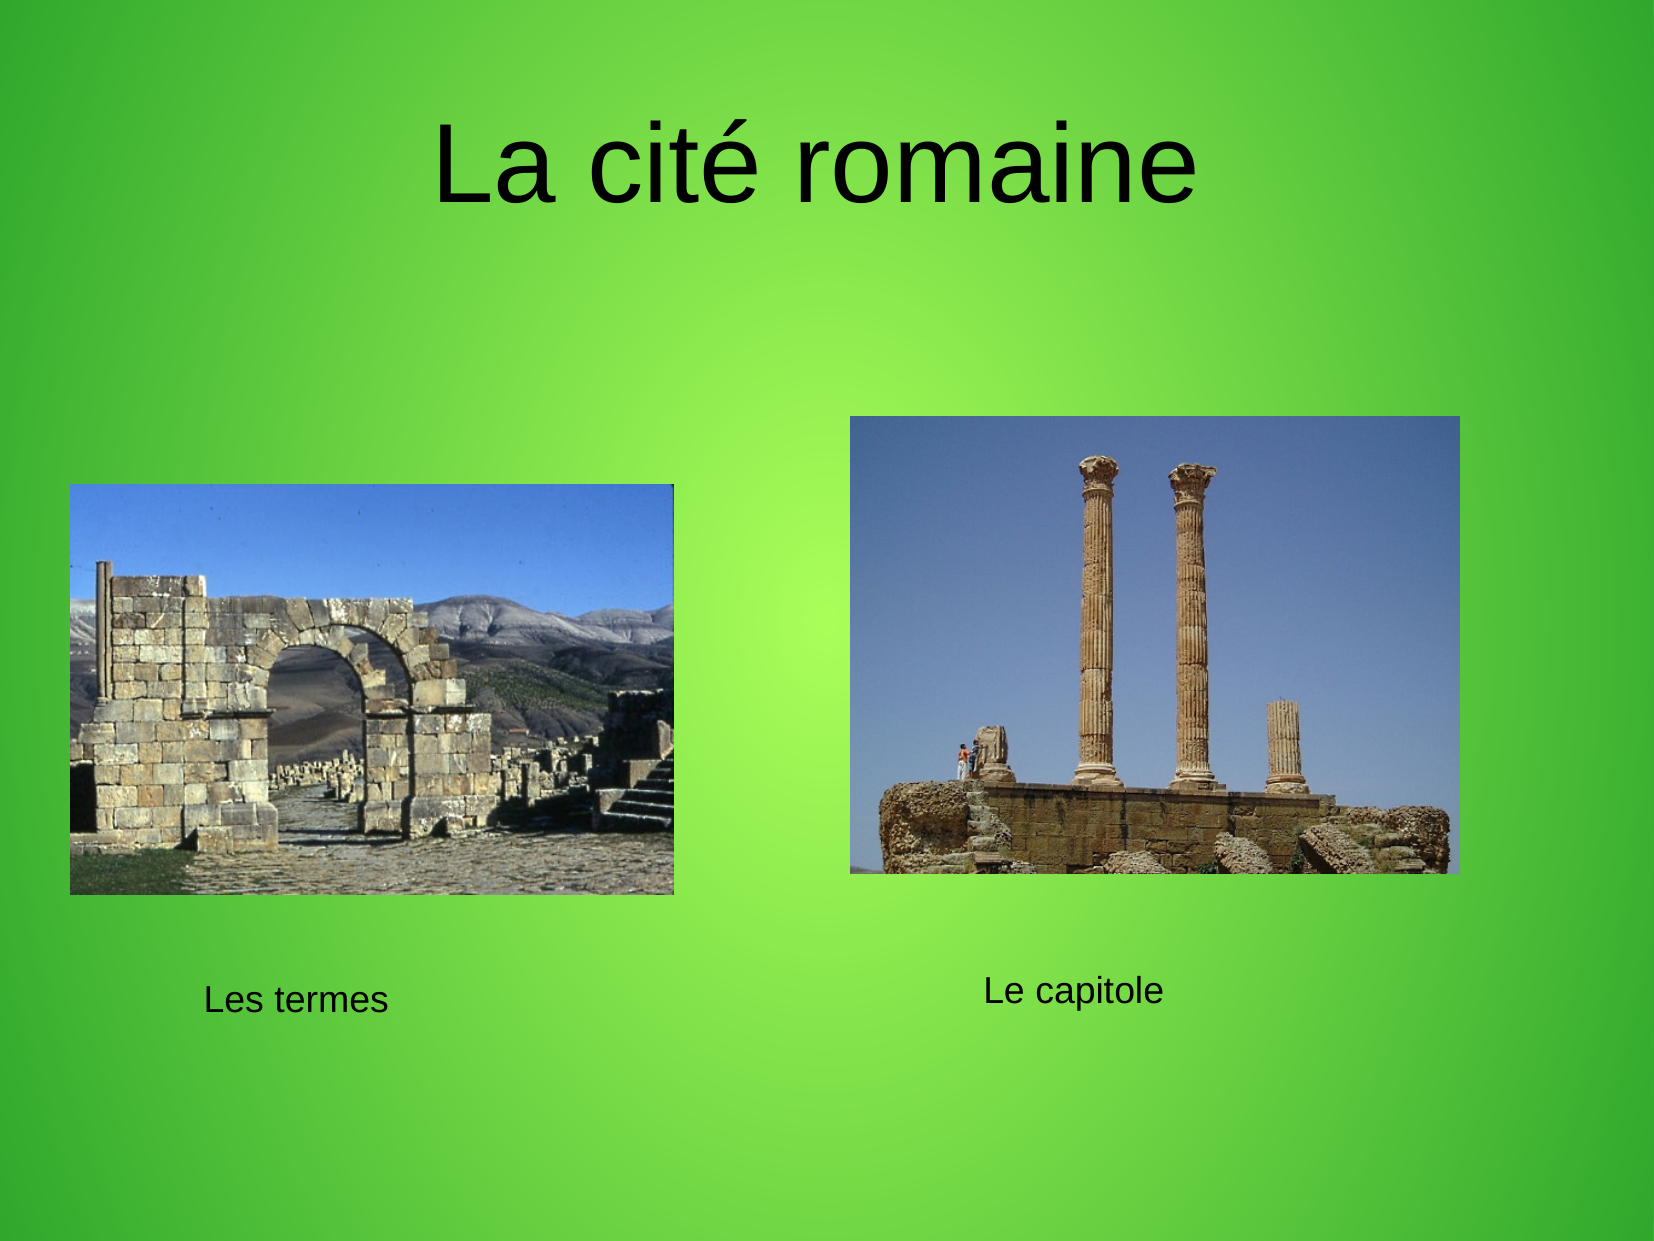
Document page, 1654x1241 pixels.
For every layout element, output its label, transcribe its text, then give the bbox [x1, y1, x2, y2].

text_box La cité romaine [416, 93, 1303, 388]
picture [850, 416, 1460, 875]
text_box Le capitole [968, 961, 1560, 1019]
text_box Les termes [94, 970, 638, 1028]
picture [70, 484, 674, 895]
